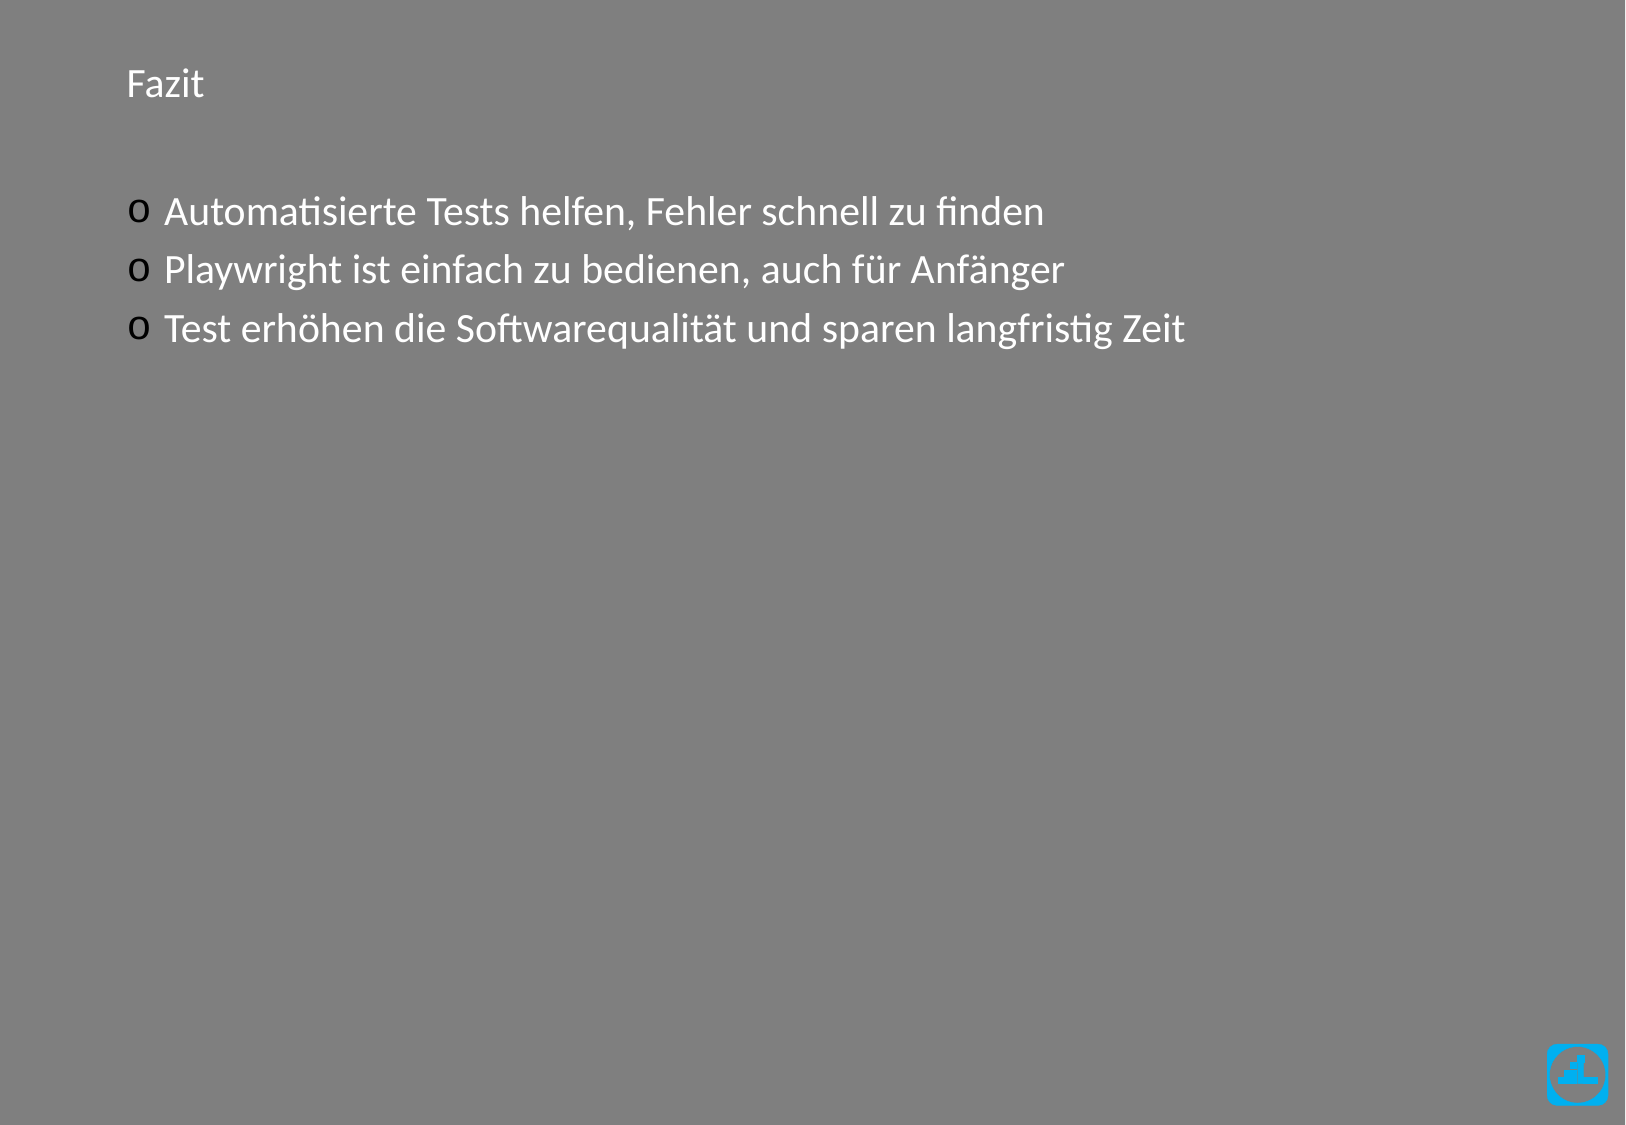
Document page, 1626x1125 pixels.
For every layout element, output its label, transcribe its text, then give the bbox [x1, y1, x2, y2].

list Automatisierte Tests helfen, Fehler schnell zu finden Playwright ist einfach zu bedienen, auch für Anfänger Test erhöhen die Softwarequalität und sparen langfristig Zeit [111, 187, 1514, 983]
title Fazit [111, 59, 803, 188]
